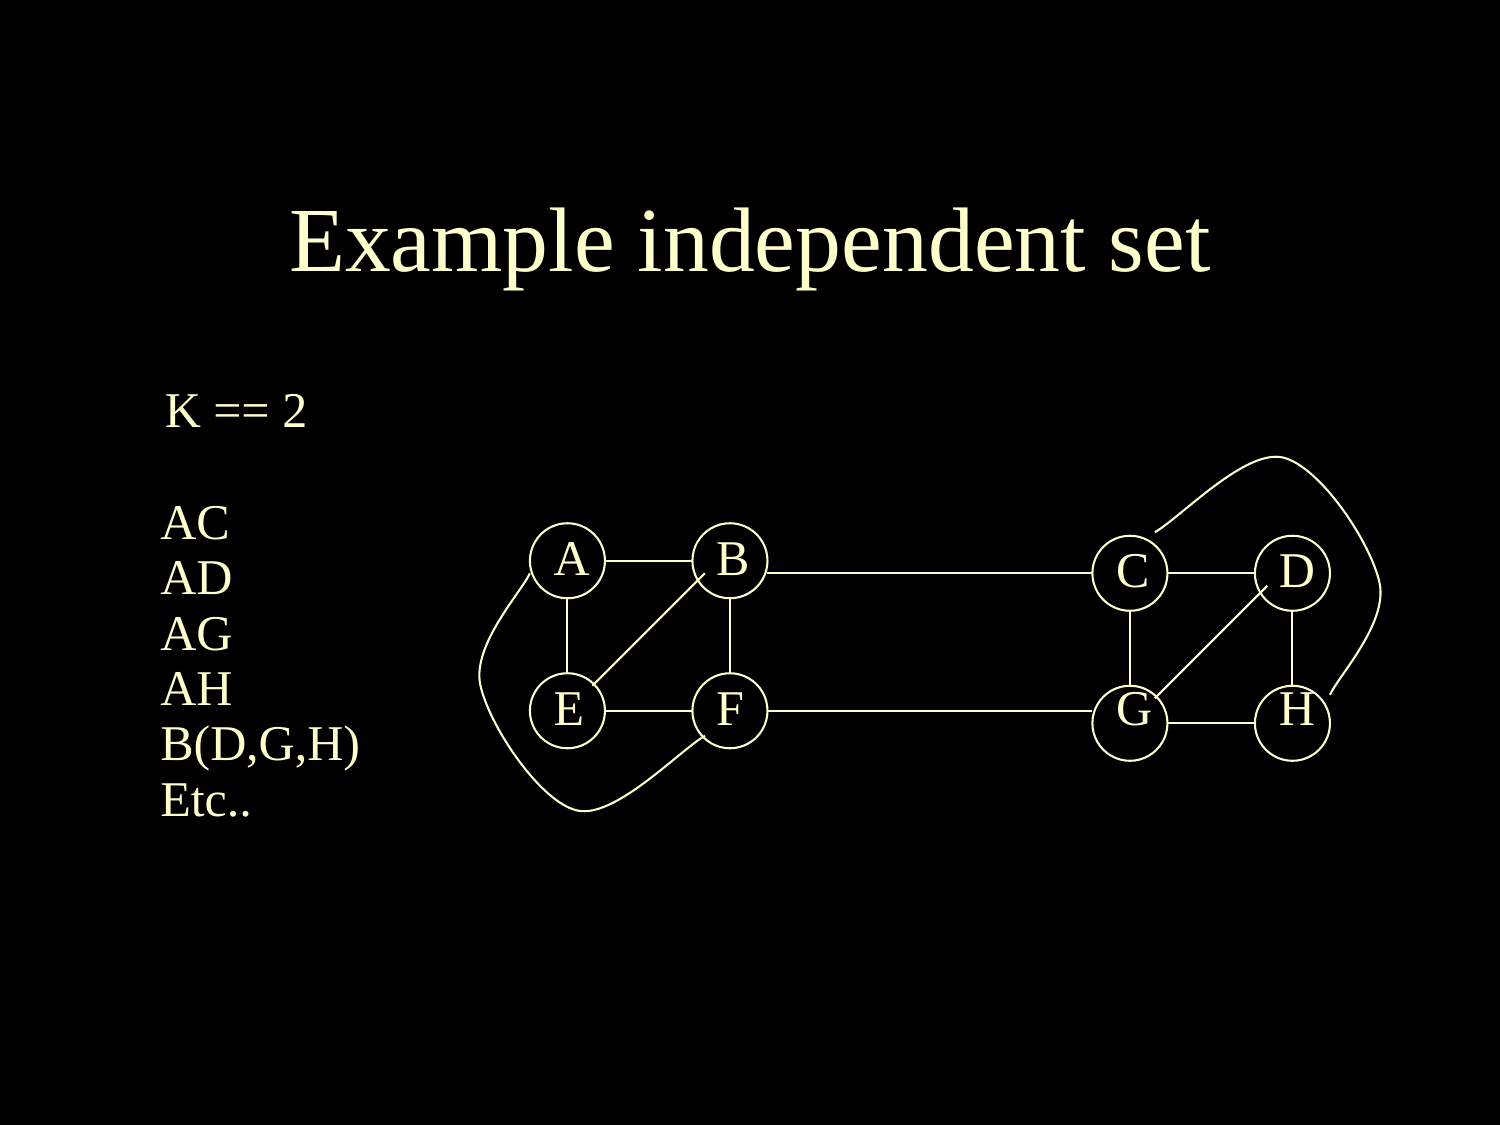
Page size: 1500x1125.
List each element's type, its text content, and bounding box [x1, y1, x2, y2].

text_box K == 2 [149, 374, 323, 446]
text_box D [1263, 535, 1330, 607]
text_box H [1263, 673, 1330, 744]
text_box E [538, 673, 599, 744]
text_box B [701, 523, 765, 594]
text_box C [1101, 535, 1165, 607]
text_box A [538, 523, 605, 594]
text_box F [701, 673, 759, 744]
text_box G [1101, 673, 1168, 744]
title Example independent set [22, 145, 1480, 336]
text_box AC AD AG AH B(D,G,H) Etc.. [145, 487, 376, 890]
